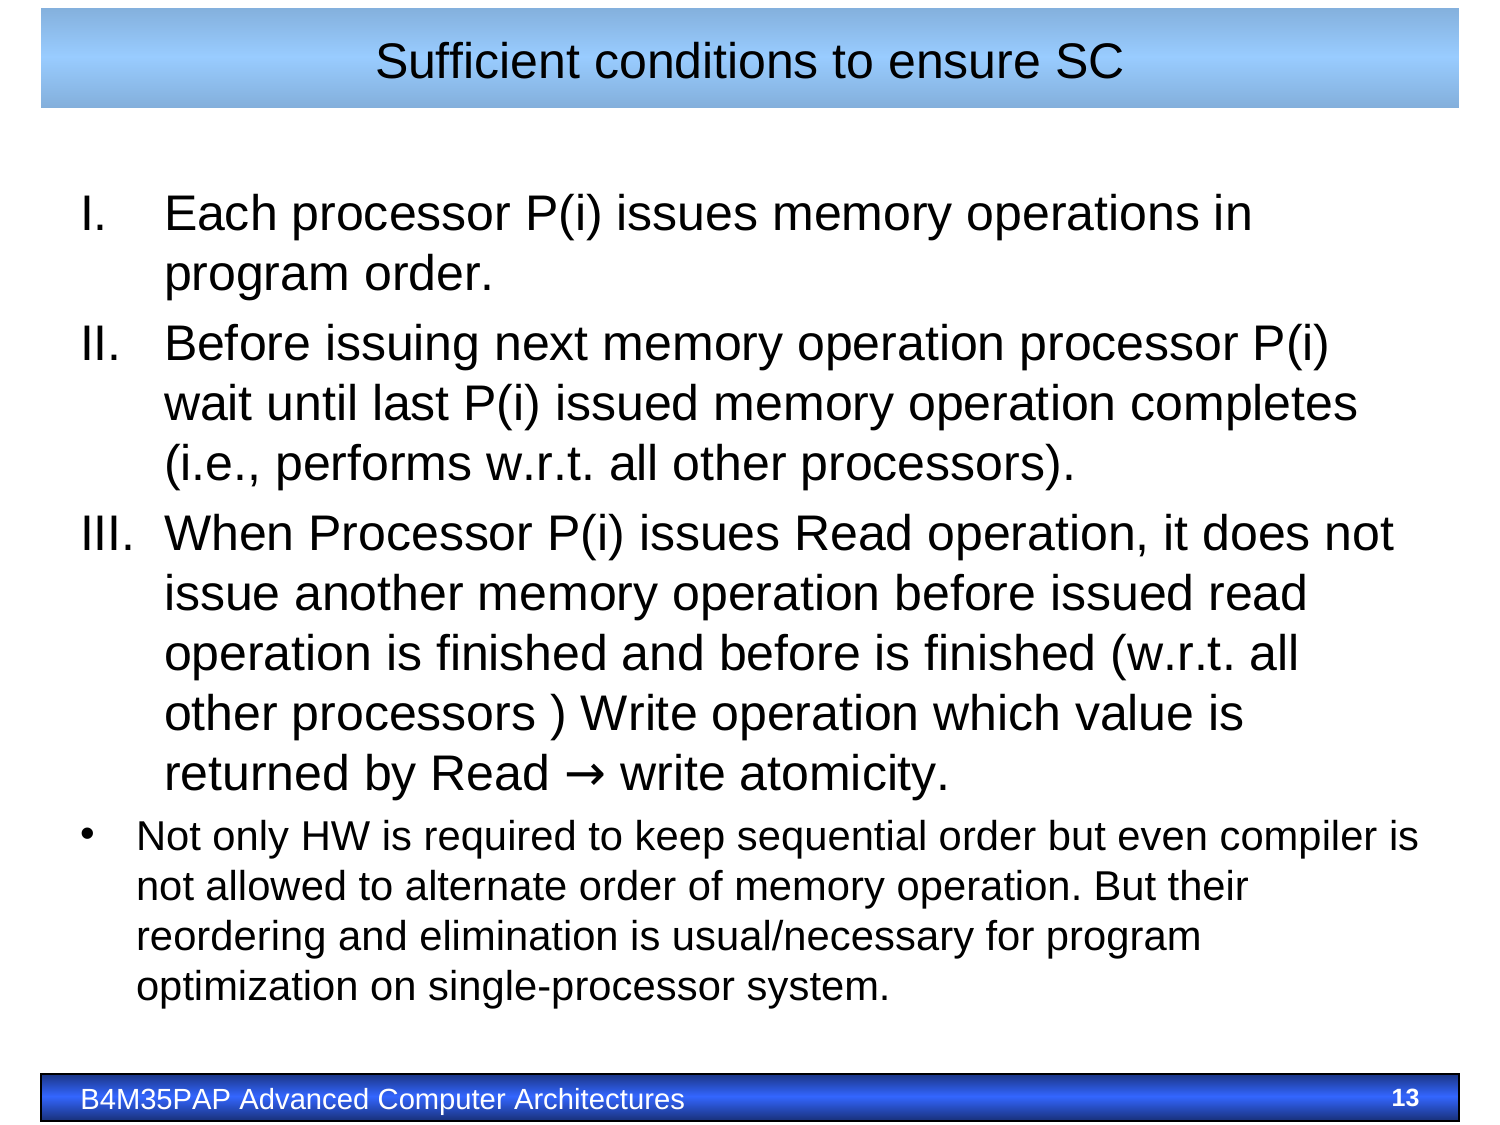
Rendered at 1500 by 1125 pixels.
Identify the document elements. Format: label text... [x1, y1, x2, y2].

title Sufficient conditions to ensure SC [41, 8, 1459, 108]
list Each processor P(i) issues memory operations in program order. Before issuing next memory operation processor P(i) wait until last P(i) issued memory operation completes (i.e., performs w.r.t. all other processors). When Processor P(i) issues Read operation, it does not issue another memory operation before issued read operation is finished and before is finished (w.r.t. all other processors ) Write operation which value is returned by Read → write atomicity. Not only HW is required to keep sequential order but even compiler is not allowed to alternate order of memory operation. But their reordering and elimination is usual/necessary for program optimization on single-processor system. [64, 172, 1436, 1000]
